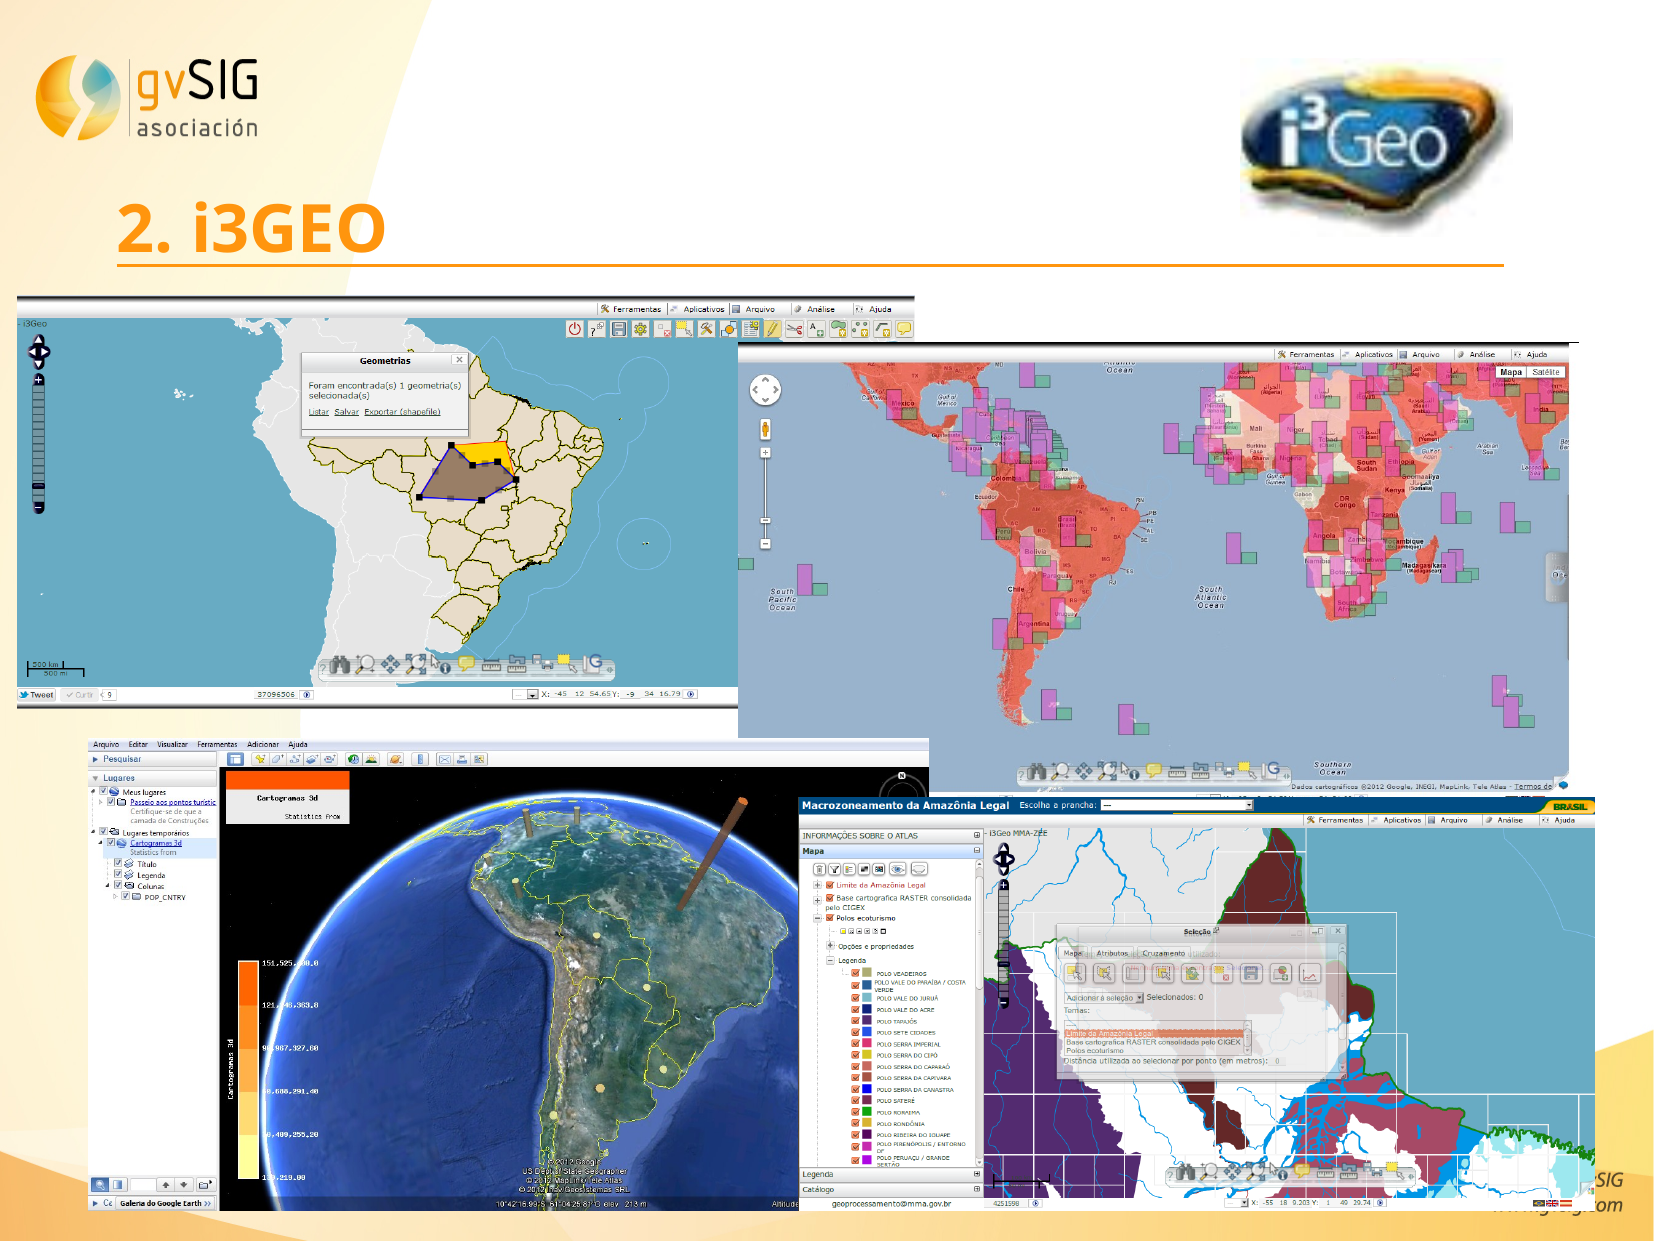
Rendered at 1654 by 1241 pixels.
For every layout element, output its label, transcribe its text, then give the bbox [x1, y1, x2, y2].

picture [0, 0, 1654, 1241]
title 2. i3GEO [116, 177, 1605, 276]
